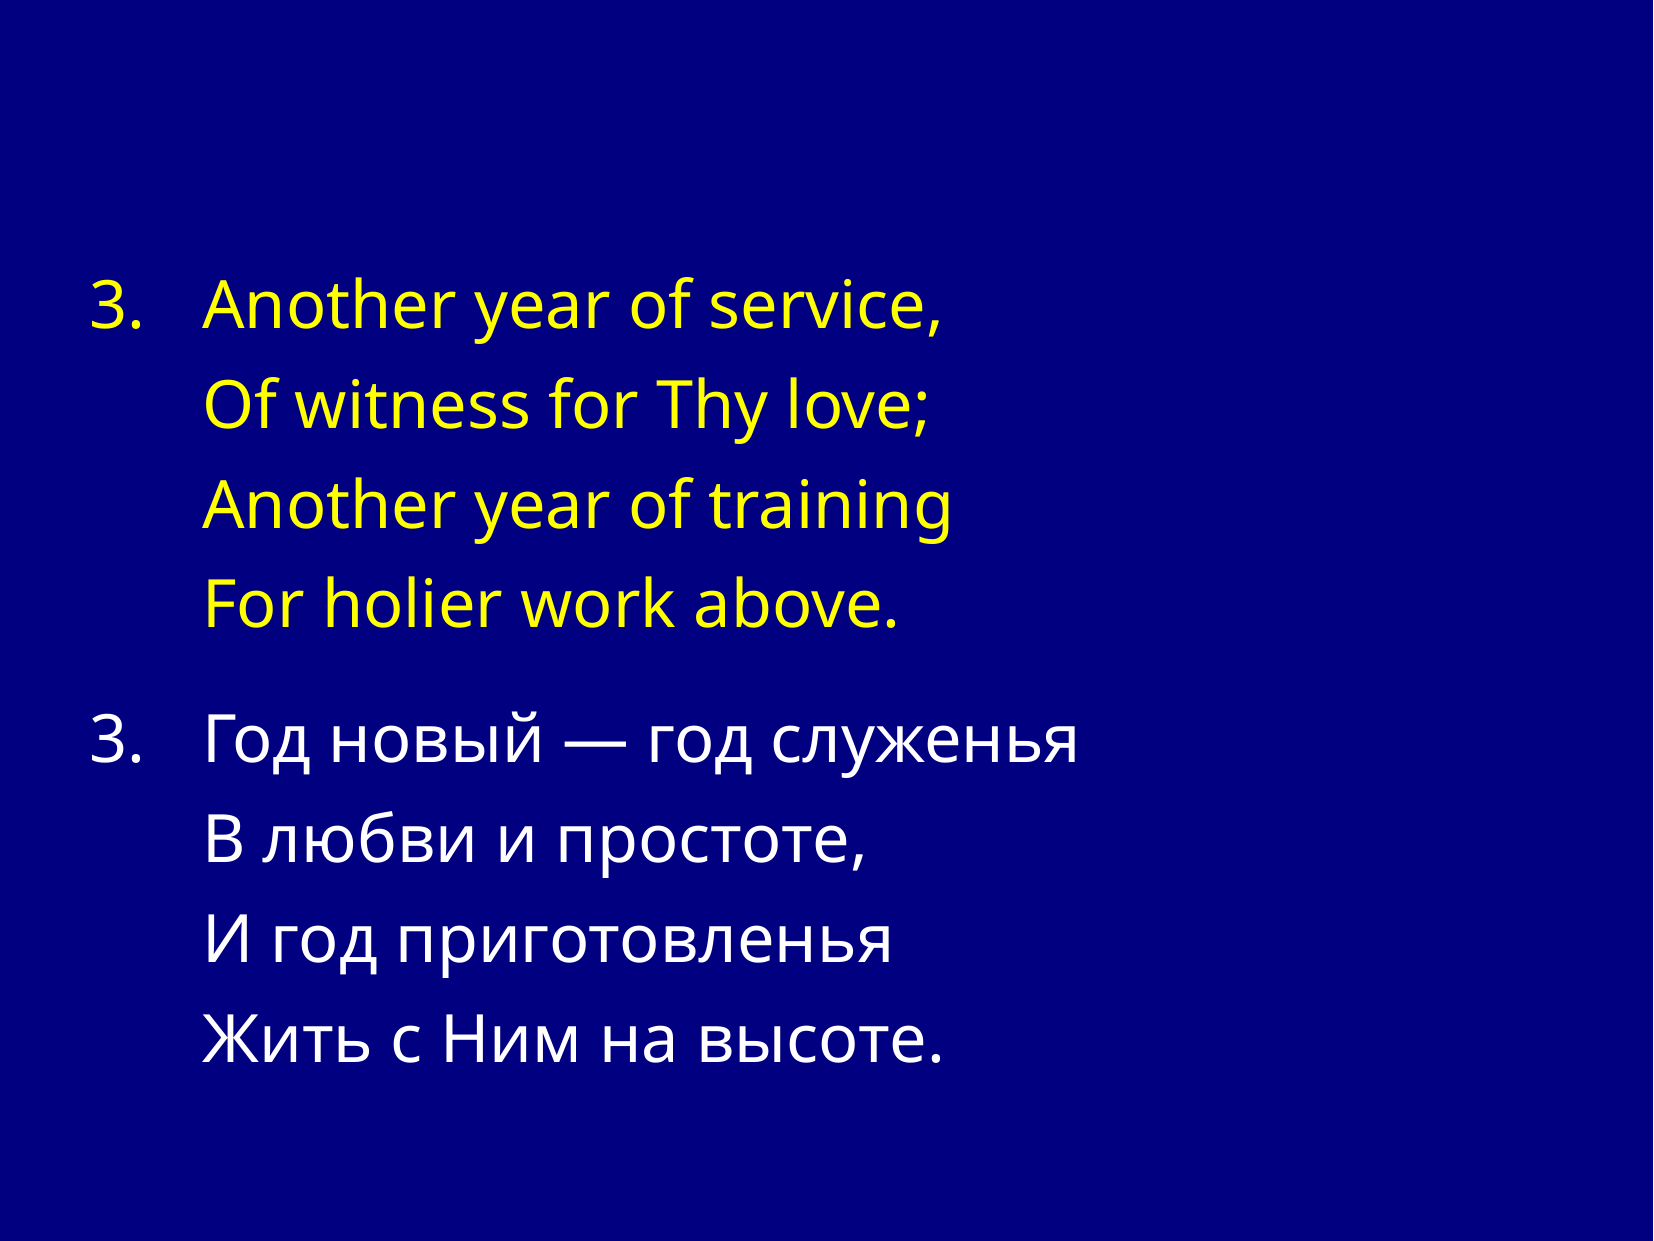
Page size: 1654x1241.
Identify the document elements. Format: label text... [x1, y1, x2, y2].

text_box 3. Год новый — год служенья В любви и простоте, И год приготовленья Жить с Ним на высоте. [75, 675, 1576, 1163]
text_box 3. Another year of service, Of witness for Thy love; Another year of training For holier work above. [75, 150, 1576, 638]
